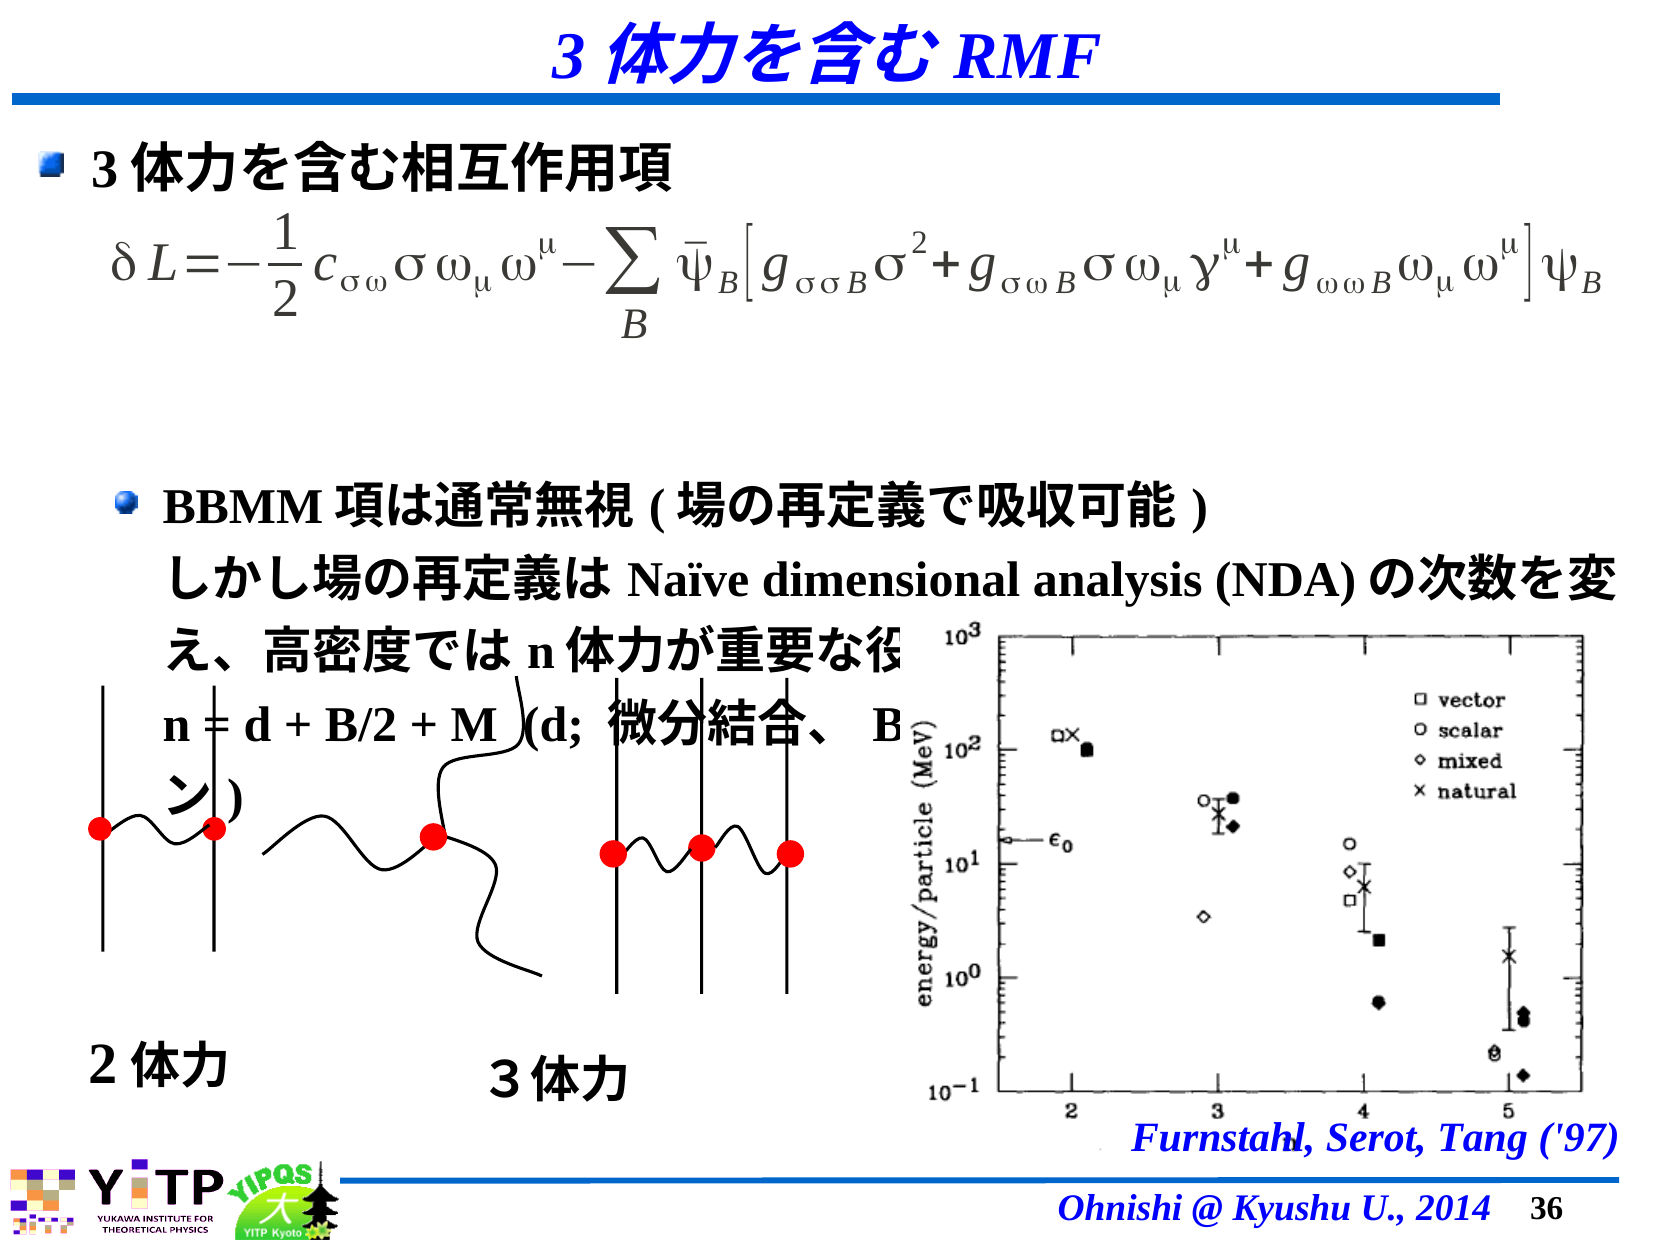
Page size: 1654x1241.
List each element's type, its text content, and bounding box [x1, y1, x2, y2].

list 3体力を含む相互作用項 BBMM項は通常無視(場の再定義で吸収可能) しかし場の再定義はNaïve dimensional analysis (NDA)の次数を変え、高密度ではn体力が重要な役割を果たす。 n = d + B/2 + M (d; 微分結合、B:バリオン場、M: non-NGボソン) [20, 124, 1621, 1137]
text_box [601, 841, 626, 867]
chart [104, 200, 1609, 348]
text_box ３体力 [480, 1039, 616, 1090]
picture [0, 1154, 340, 1241]
text_box Furnstahl, Serot, Tang ('97) [1131, 1114, 1621, 1162]
picture [900, 607, 1621, 1155]
text_box [778, 841, 803, 867]
text_box [421, 824, 446, 850]
text_box [204, 818, 225, 840]
text_box [89, 818, 111, 840]
text_box 2体力 [88, 1025, 232, 1092]
text_box [689, 835, 714, 861]
title 3体力を含むRMF [0, 0, 1654, 99]
